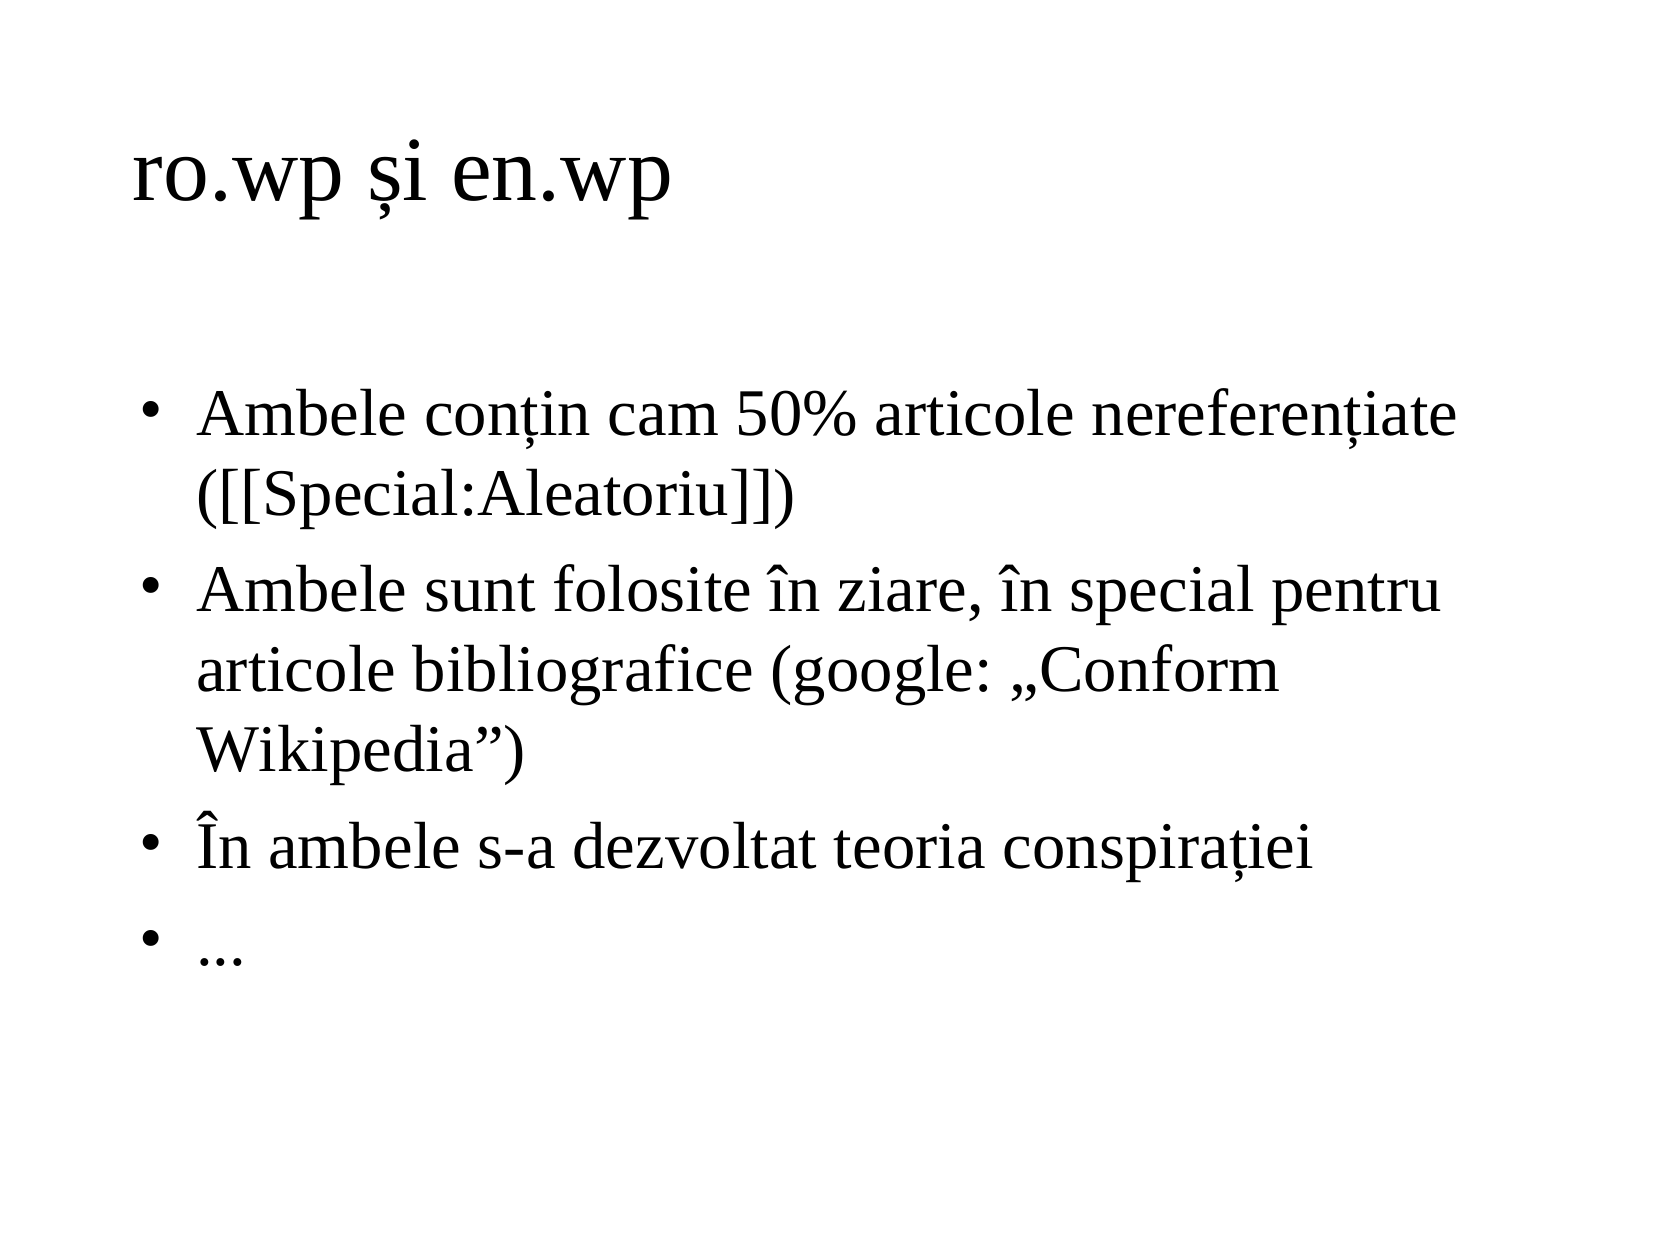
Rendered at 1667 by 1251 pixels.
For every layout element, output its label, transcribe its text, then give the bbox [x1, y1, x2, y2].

title ro.wp și en.wp [118, 59, 1535, 268]
list Ambele conțin cam 50% articole nereferențiate ([[Special:Aleatoriu]]) Ambele sunt folosite în ziare, în special pentru articole bibliografice (google: „Conform Wikipedia”) În ambele s-a dezvoltat teoria conspirației ... [124, 360, 1542, 1187]
